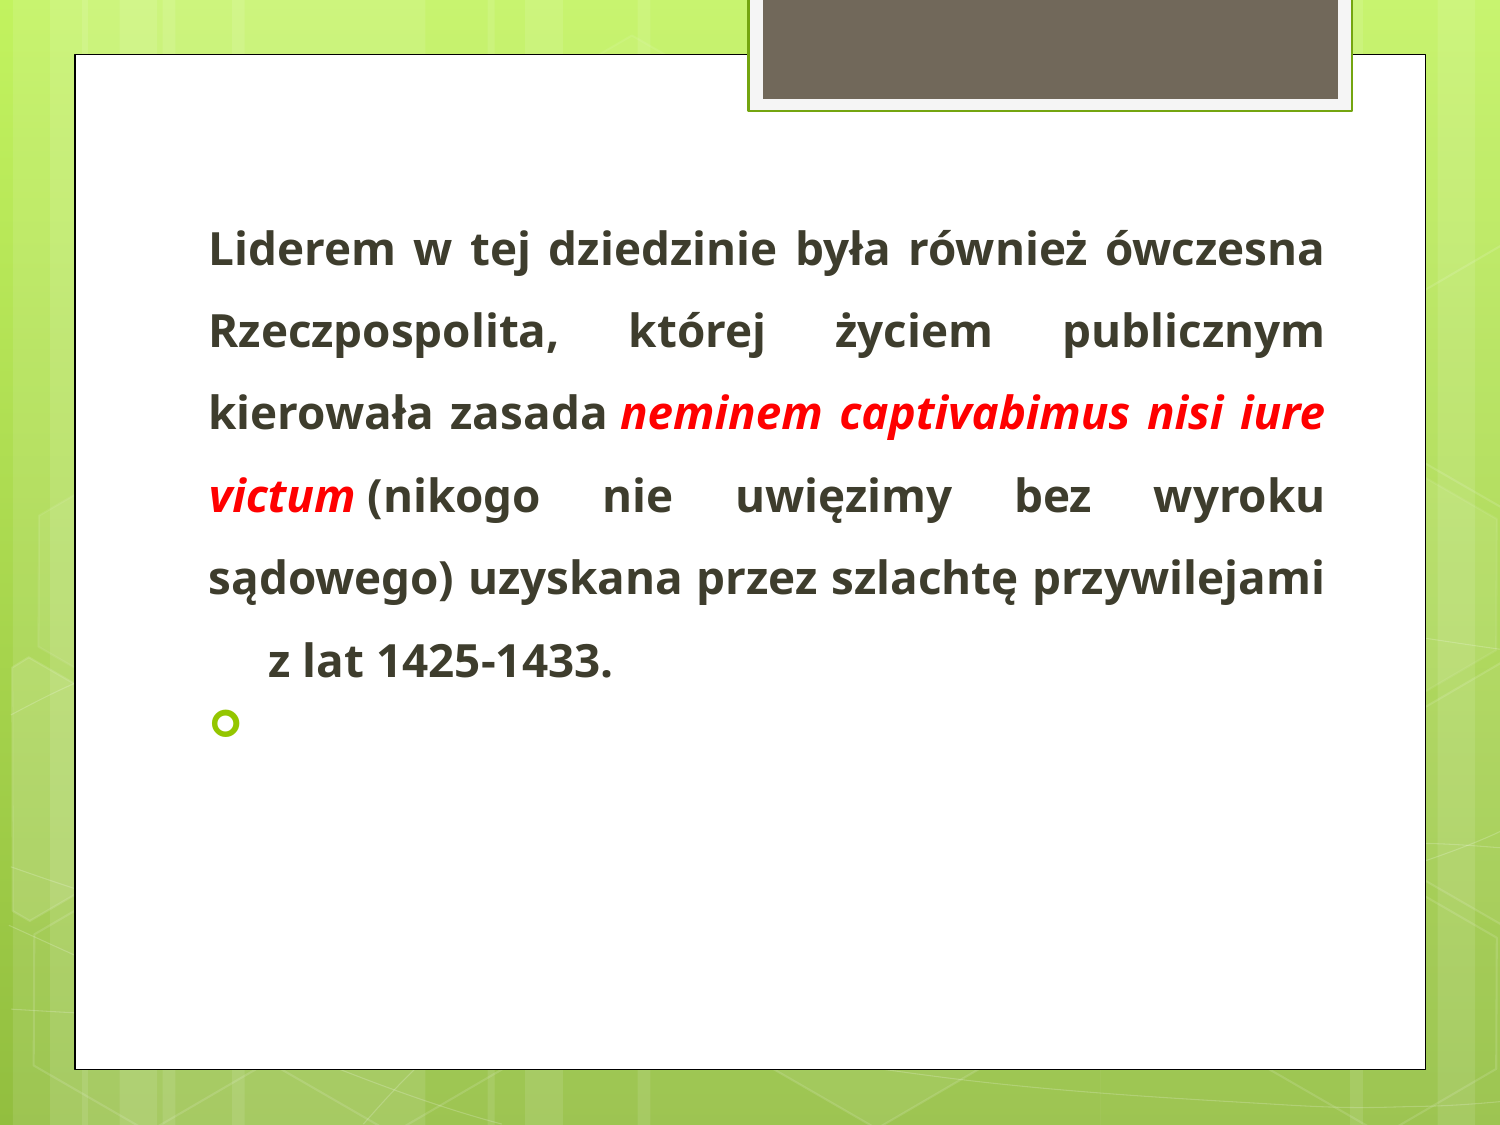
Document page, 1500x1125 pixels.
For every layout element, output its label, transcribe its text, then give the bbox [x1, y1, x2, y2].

list Liderem w tej dziedzinie była również ówczesna Rzeczpospolita, której życiem publicznym kierowała zasada neminem captivabimus nisi iure victum (nikogo nie uwięzimy bez wyroku sądowego) uzyskana przez szlachtę przywilejami z lat 1425-1433. [171, 184, 1341, 957]
